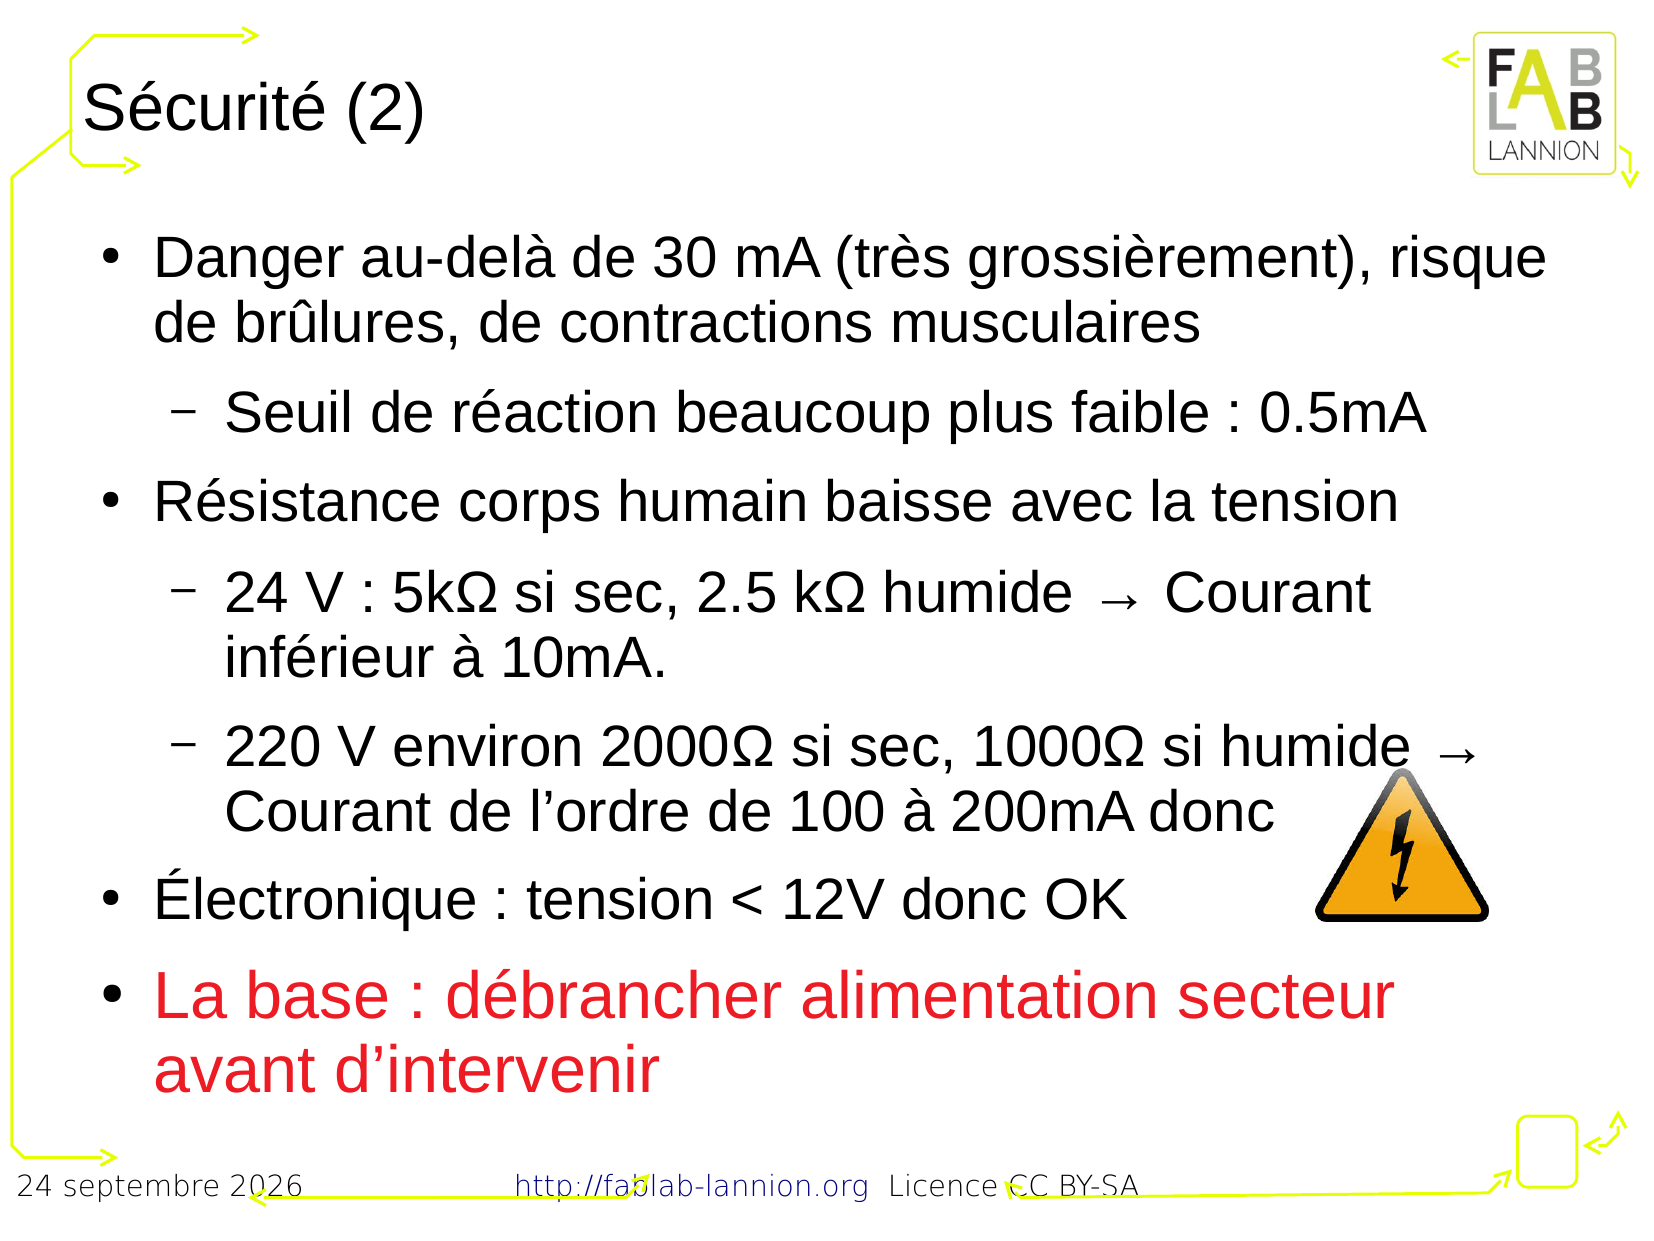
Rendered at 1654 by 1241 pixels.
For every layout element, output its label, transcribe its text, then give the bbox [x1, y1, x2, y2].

list Danger au-delà de 30 mA (très grossièrement), risque de brûlures, de contractions musculaires Seuil de réaction beaucoup plus faible : 0.5mA Résistance corps humain baisse avec la tension 24 V : 5kΩ si sec, 2.5 kΩ humide → Courant inférieur à 10mA. 220 V environ 2000Ω si sec, 1000Ω si humide → Courant de l’ordre de 100 à 200mA donc Électronique : tension < 12V donc OK La base : débrancher alimentation secteur avant d’intervenir [82, 224, 1571, 1123]
title Sécurité (2) [82, 49, 1441, 166]
picture [1470, 29, 1619, 178]
